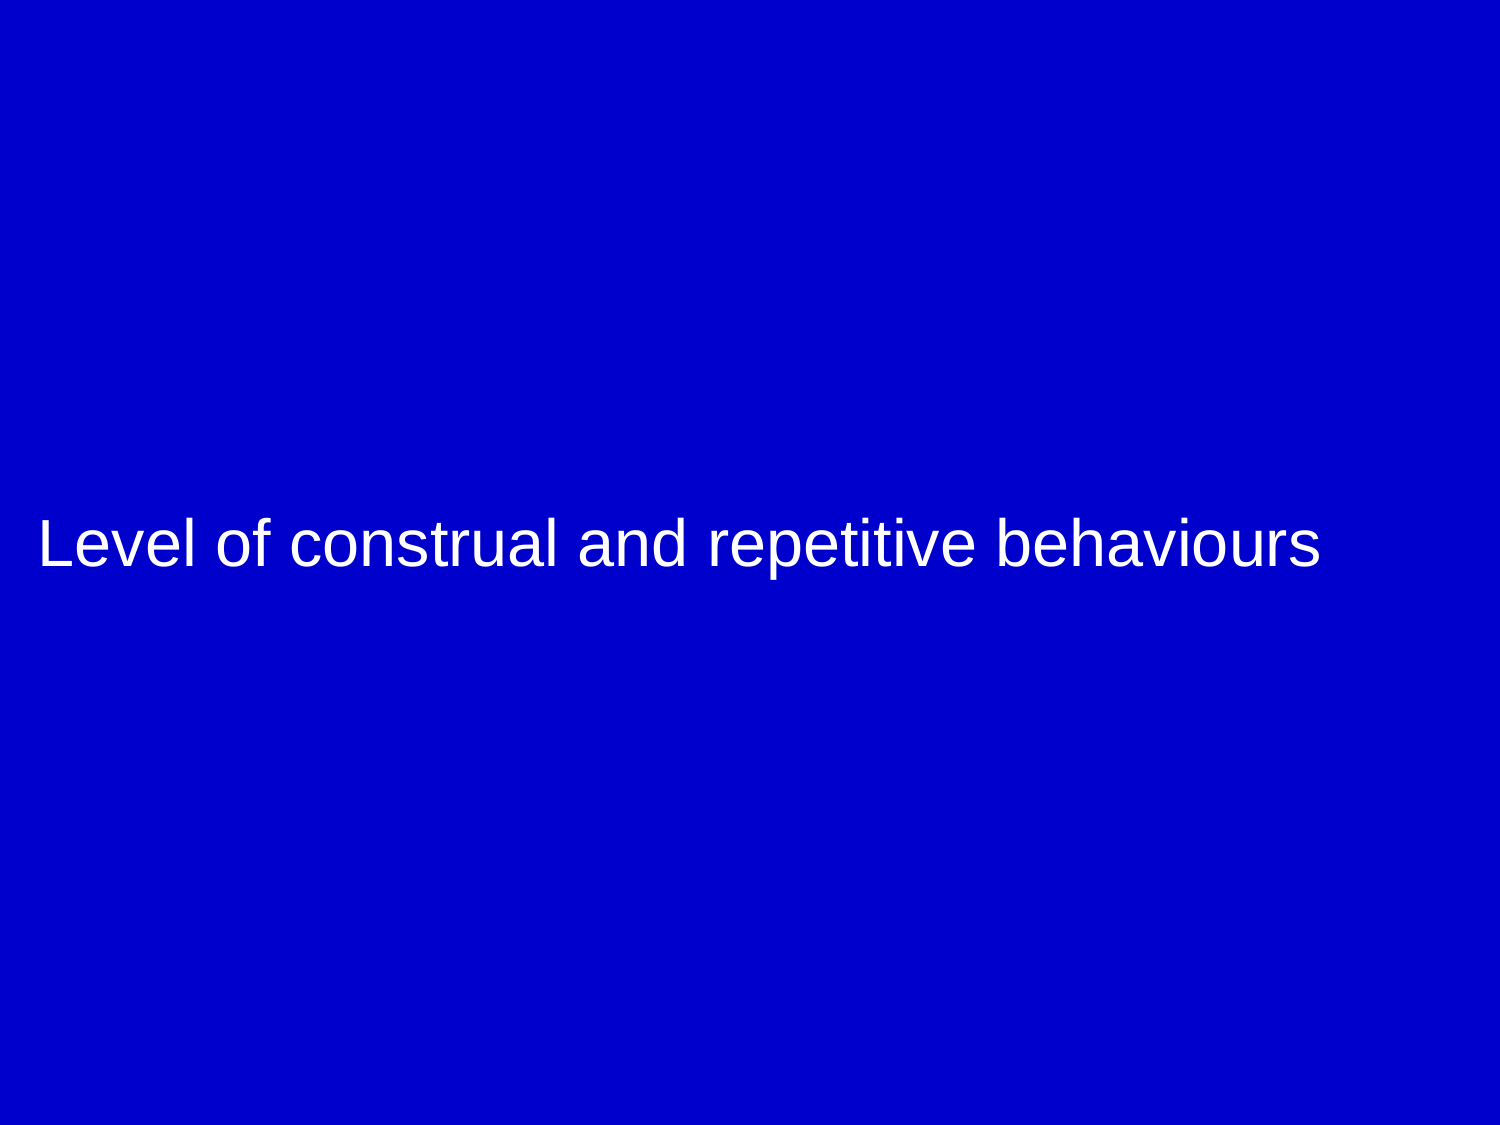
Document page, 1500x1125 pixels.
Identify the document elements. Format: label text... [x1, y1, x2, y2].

title Level of construal and repetitive behaviours [23, 344, 1464, 804]
